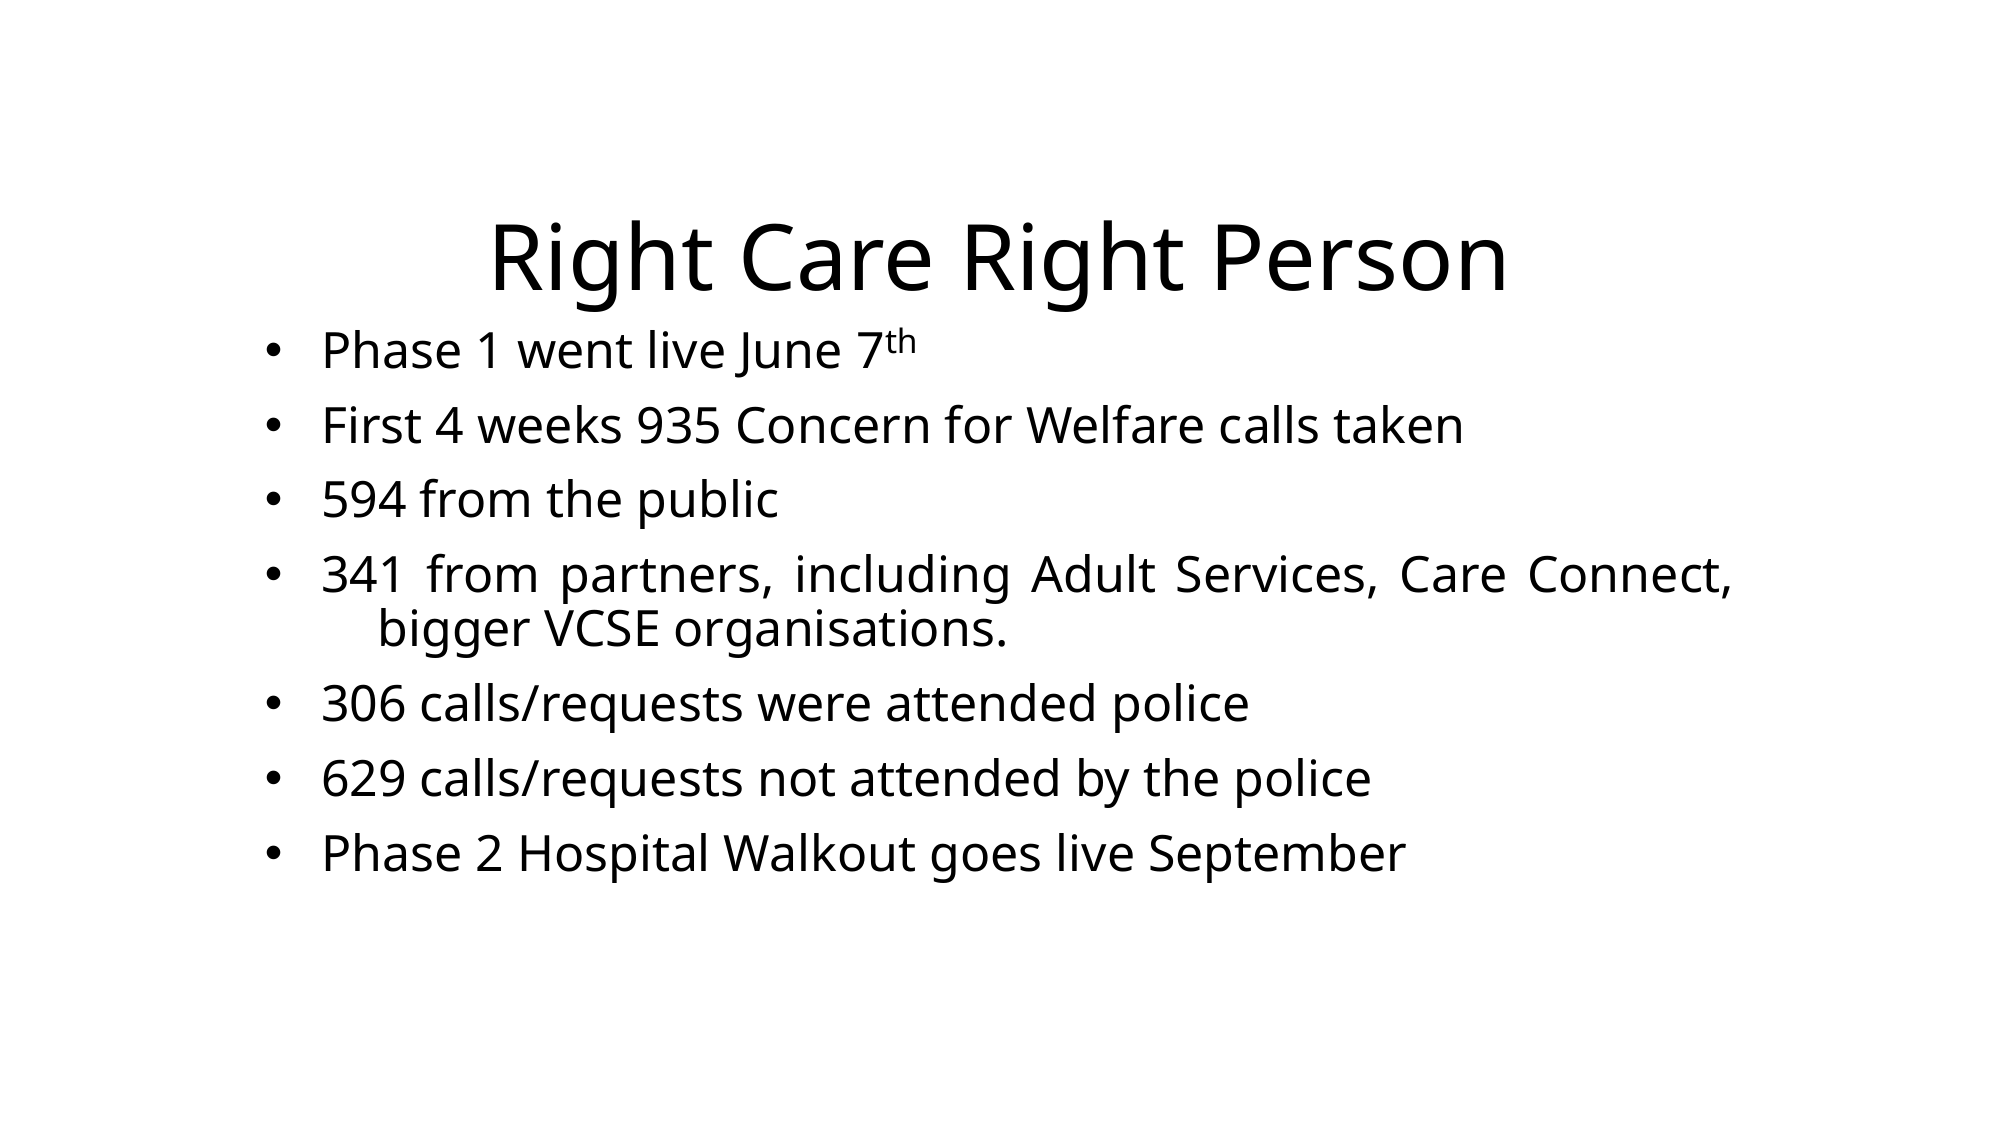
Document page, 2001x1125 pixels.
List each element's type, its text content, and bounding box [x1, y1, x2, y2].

title Right Care Right Person [249, 184, 1750, 317]
subtitle Phase 1 went live June 7th First 4 weeks 935 Concern for Welfare calls taken 594 from the public 341 from partners, including Adult Services, Care Connect, bigger VCSE organisations. 306 calls/requests were attended police 629 calls/requests not attended by the police Phase 2 Hospital Walkout goes live September [249, 317, 1750, 941]
